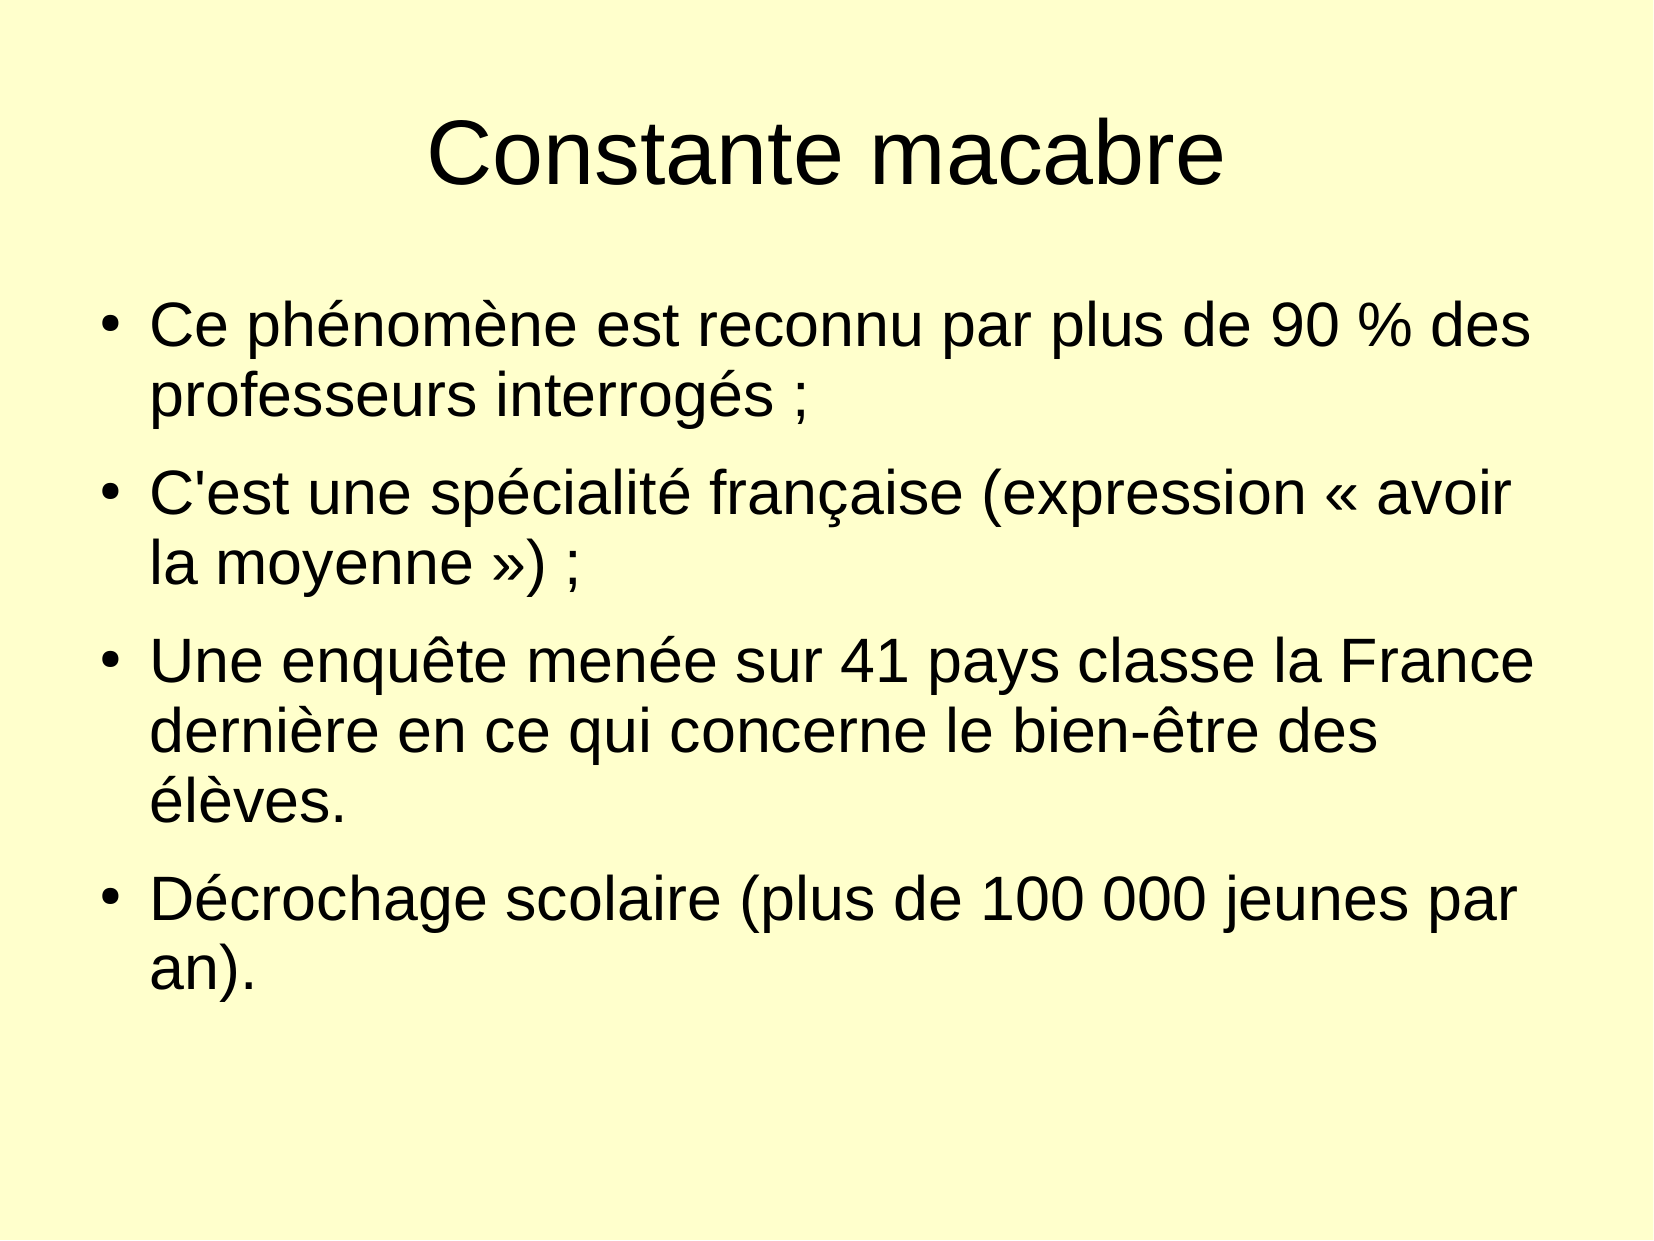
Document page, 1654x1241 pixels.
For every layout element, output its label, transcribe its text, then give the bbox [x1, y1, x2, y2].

title Constante macabre [82, 49, 1571, 257]
list Ce phénomène est reconnu par plus de 90 % des professeurs interrogés ; C'est une spécialité française (expression « avoir la moyenne ») ; Une enquête menée sur 41 pays classe la France dernière en ce qui concerne le bien-être des élèves. Décrochage scolaire (plus de 100 000 jeunes par an). [82, 290, 1571, 1010]
